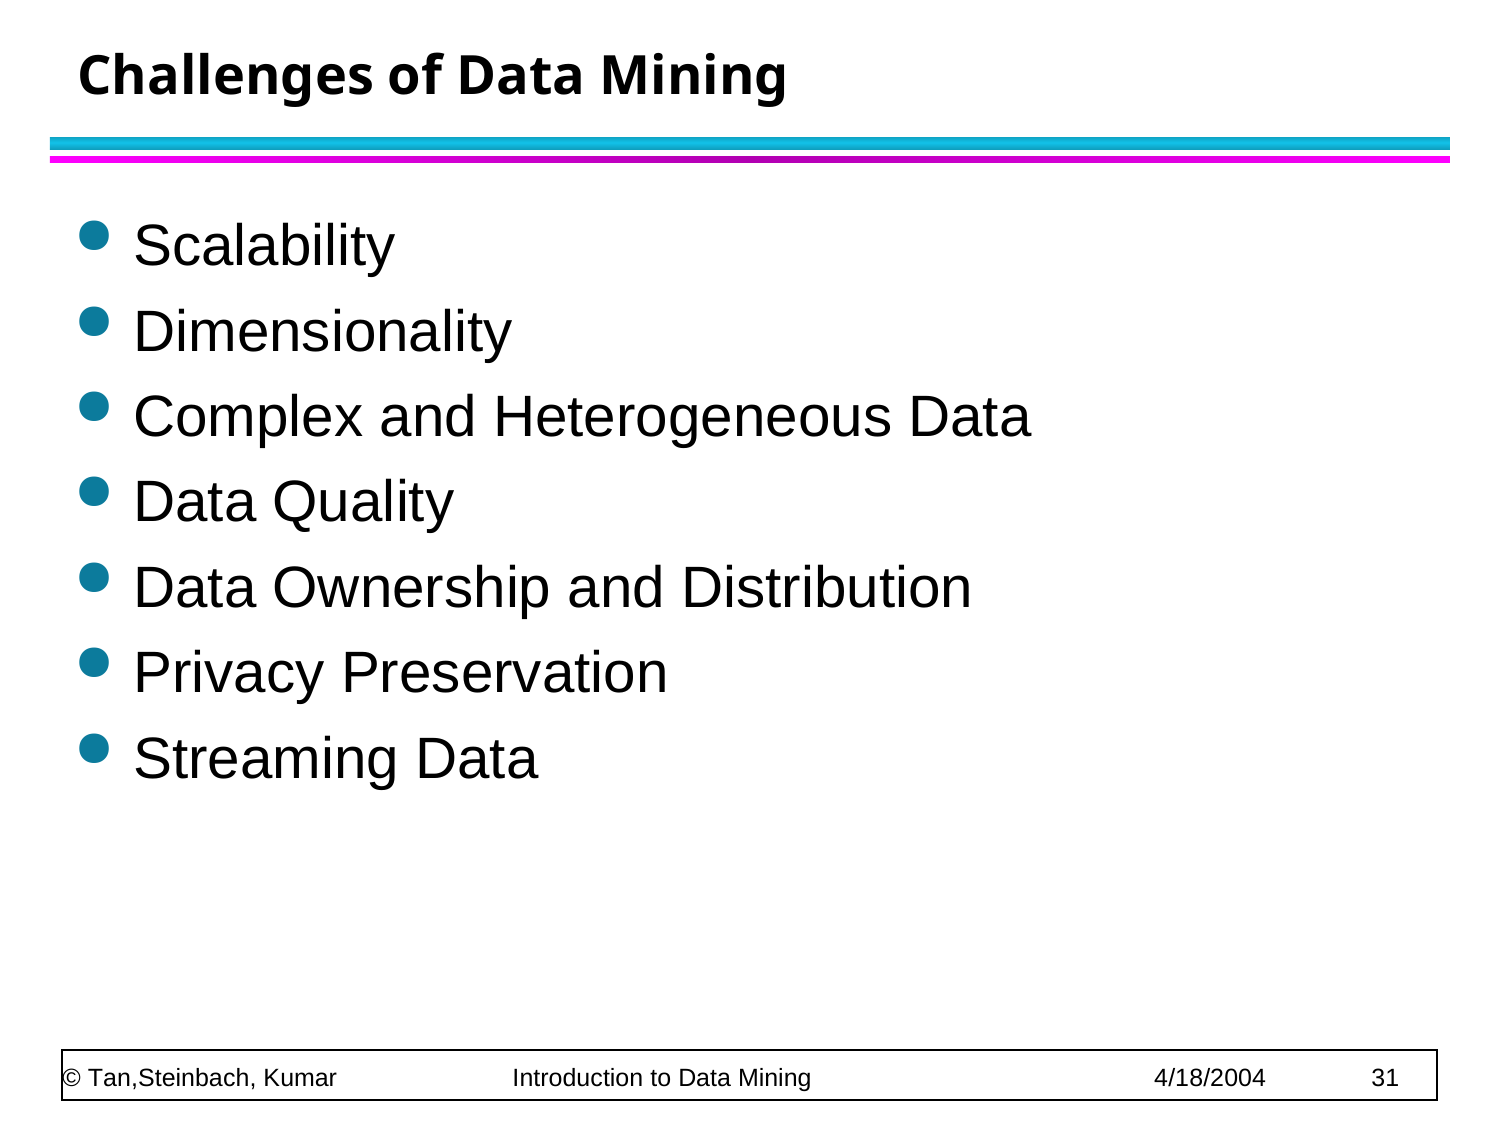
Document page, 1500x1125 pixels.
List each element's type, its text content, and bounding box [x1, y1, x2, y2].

list Scalability Dimensionality Complex and Heterogeneous Data Data Quality Data Ownership and Distribution Privacy Preservation Streaming Data [62, 200, 1413, 904]
title Challenges of Data Mining [62, 22, 1421, 113]
